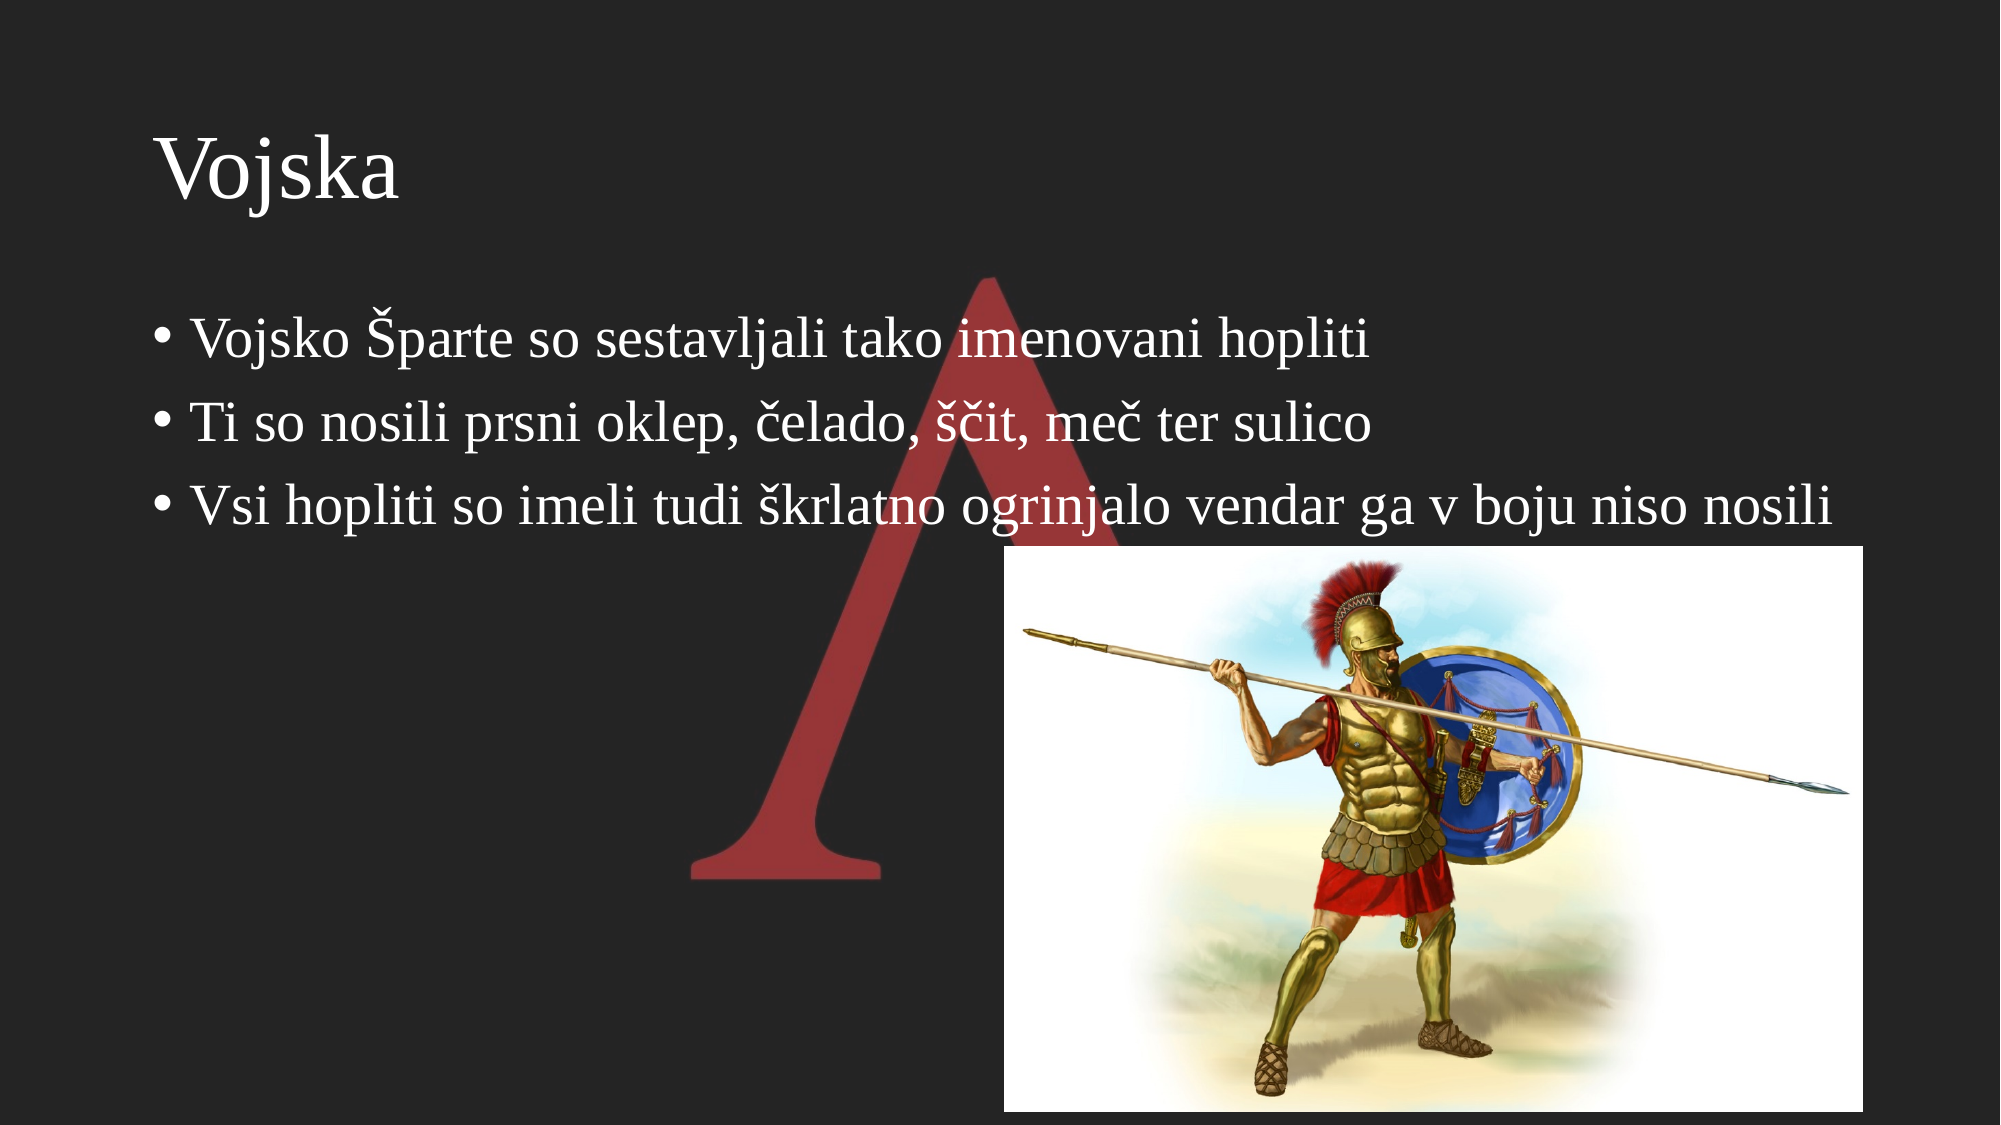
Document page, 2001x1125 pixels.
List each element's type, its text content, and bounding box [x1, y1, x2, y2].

list Vojsko Šparte so sestavljali tako imenovani hopliti Ti so nosili prsni oklep, čelado, ščit, meč ter sulico Vsi hopliti so imeli tudi škrlatno ogrinjalo vendar ga v boju niso nosili [137, 299, 1863, 1014]
title Vojska [137, 59, 1863, 278]
picture [1004, 546, 1863, 1112]
